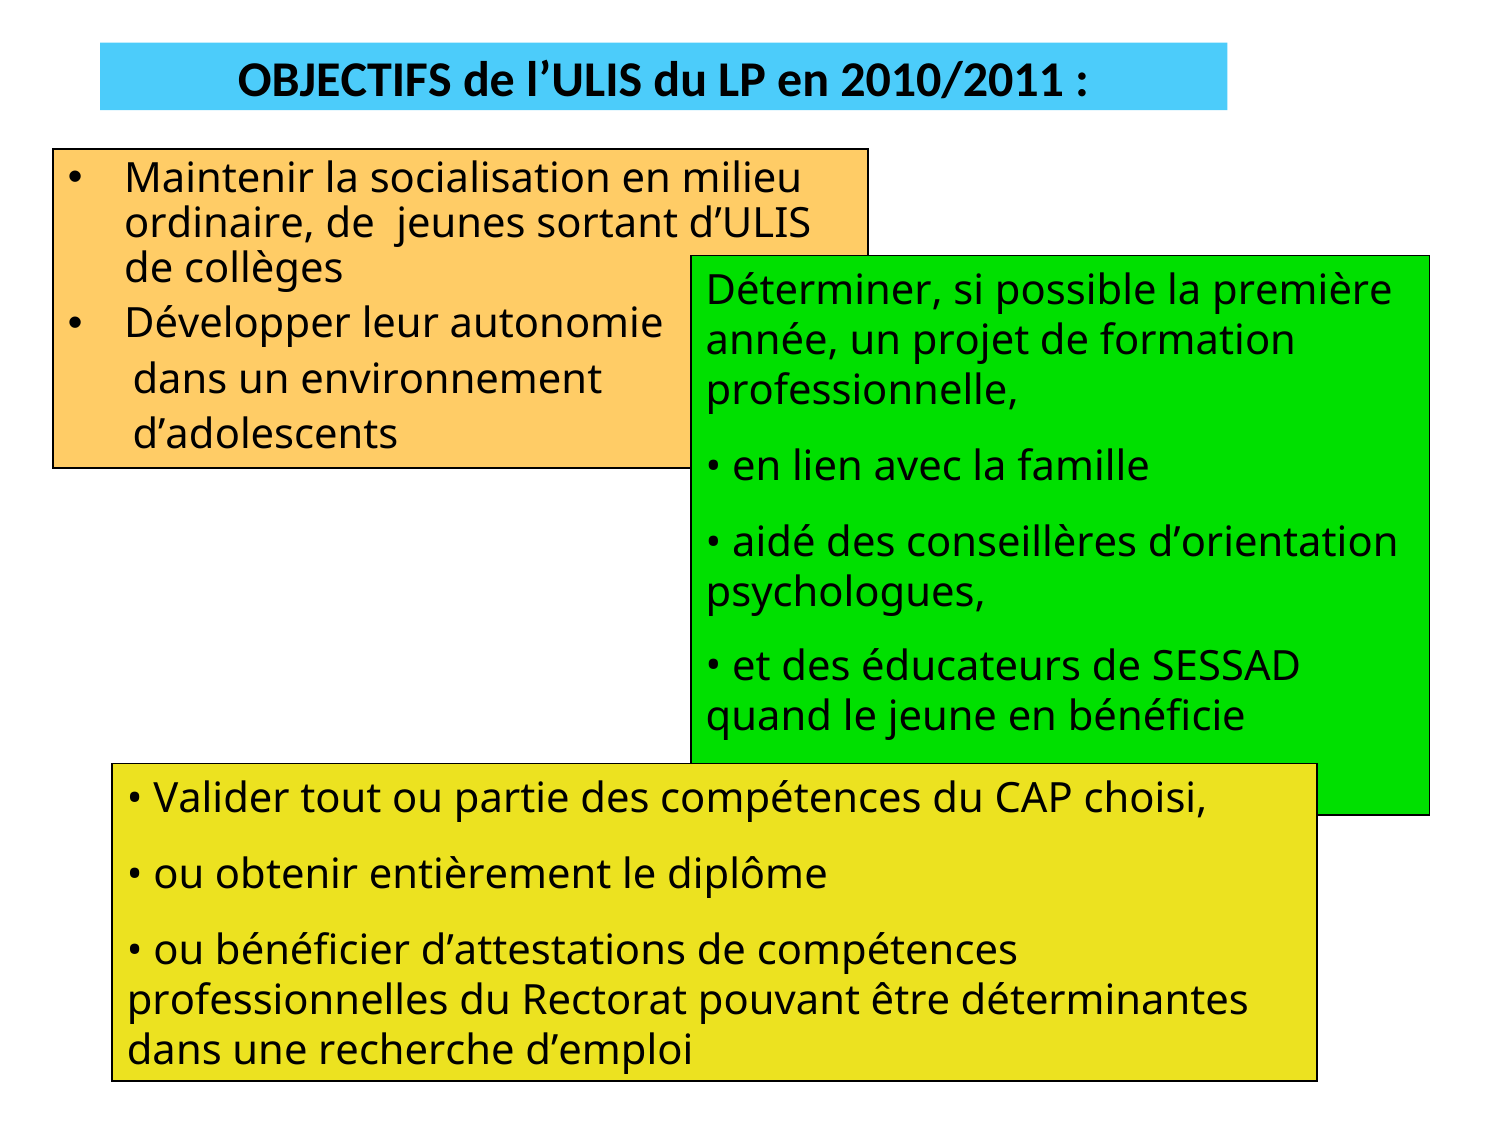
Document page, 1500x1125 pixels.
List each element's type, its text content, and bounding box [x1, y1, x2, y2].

title OBJECTIFS de l’ULIS du LP en 2010/2011 : [100, 42, 1228, 111]
text_box Valider tout ou partie des compétences du CAP choisi, ou obtenir entièrement le diplôme ou bénéficier d’attestations de compétences professionnelles du Rectorat pouvant être déterminantes dans une recherche d’emploi [112, 763, 1318, 1081]
text_box Déterminer, si possible la première année, un projet de formation professionnelle, en lien avec la famille aidé des conseillères d’orientation psychologues, et des éducateurs de SESSAD quand le jeune en bénéficie [690, 255, 1430, 815]
list Maintenir la socialisation en milieu ordinaire, de jeunes sortant d’ULIS de collèges Développer leur autonomie dans un environnement d’adolescents [53, 148, 869, 468]
